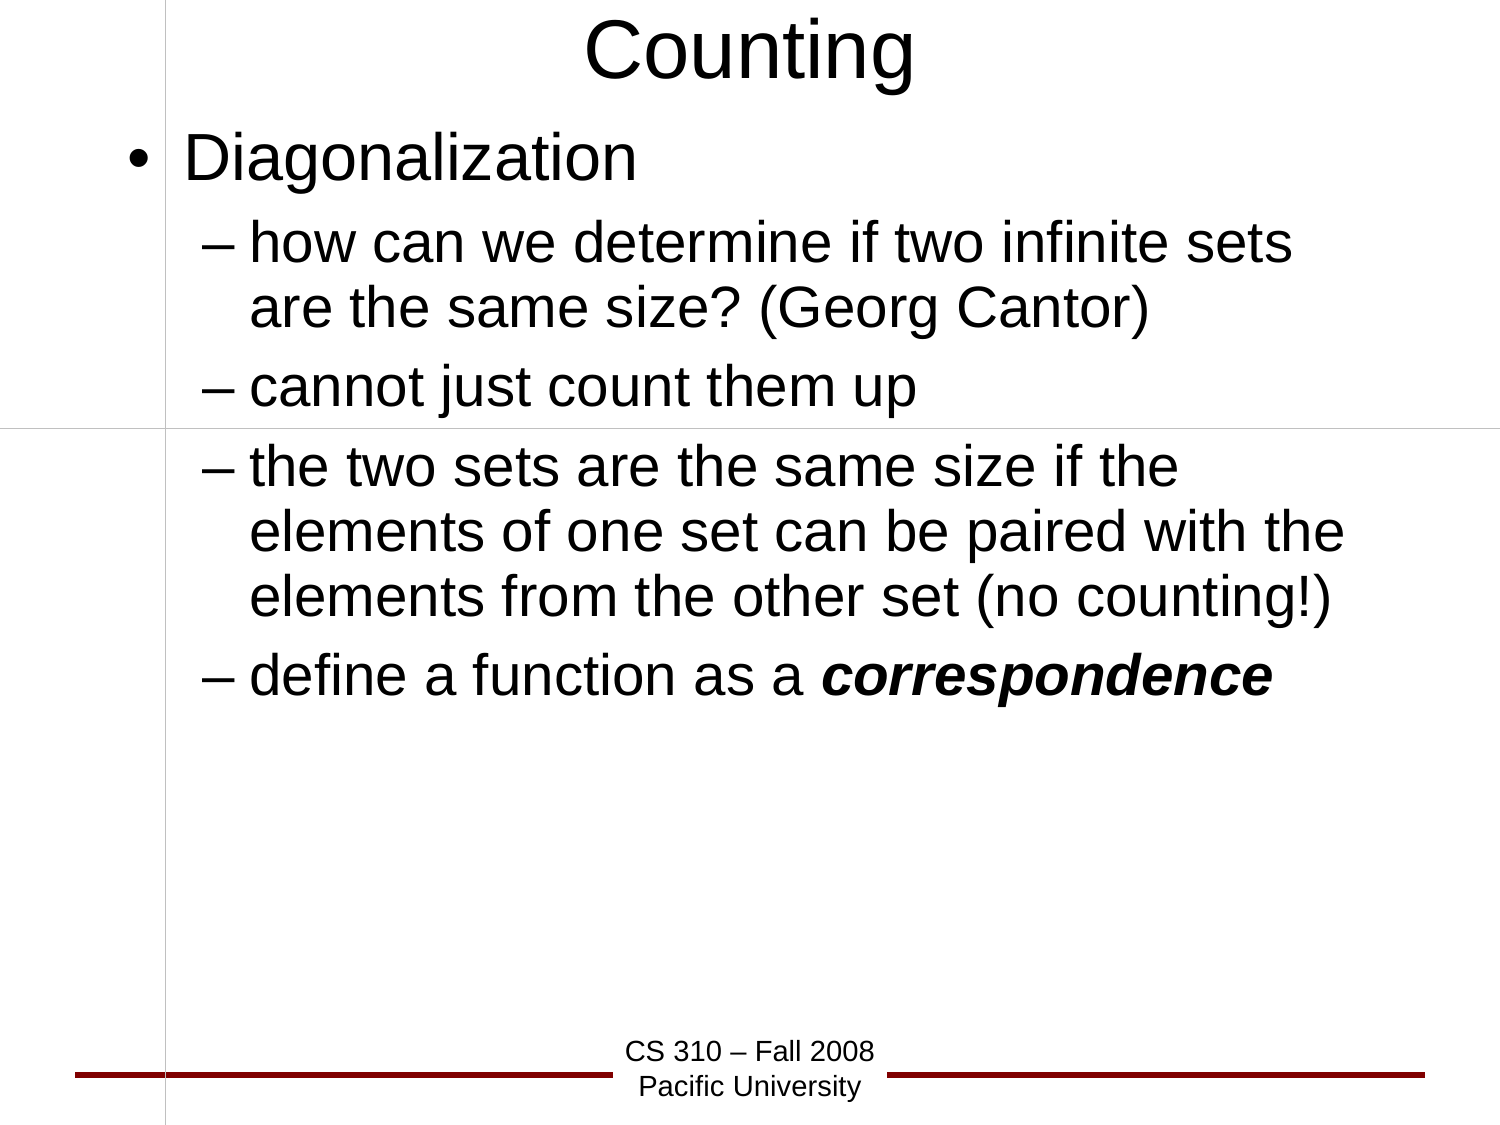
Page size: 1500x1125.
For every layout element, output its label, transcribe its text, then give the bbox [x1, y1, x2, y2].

list Diagonalization how can we determine if two infinite sets are the same size? (Georg Cantor) cannot just count them up the two sets are the same size if the elements of one set can be paired with the elements from the other set (no counting!) define a function as a correspondence [112, 112, 1388, 1001]
title Counting [112, 0, 1388, 105]
